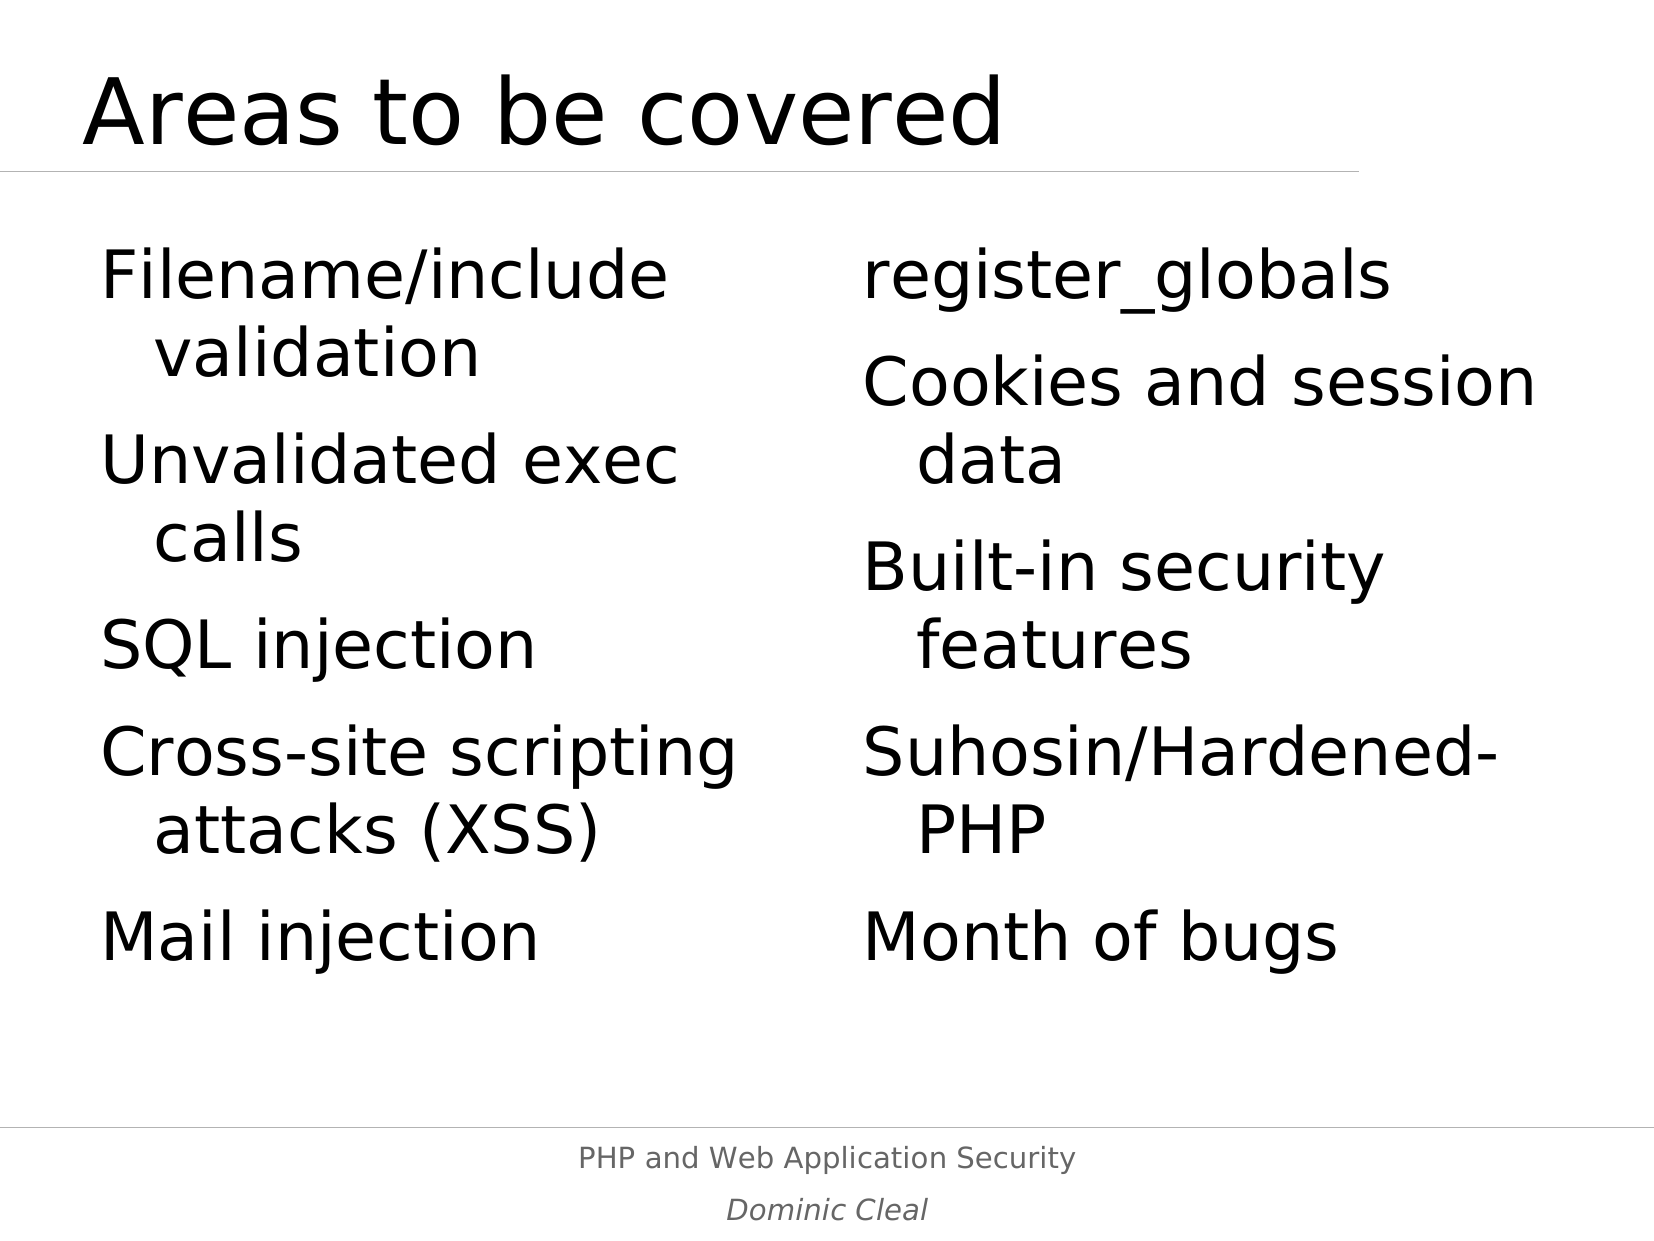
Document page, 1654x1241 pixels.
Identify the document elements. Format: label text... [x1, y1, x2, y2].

list Filename/include validation Unvalidated exec calls SQL injection Cross-site scripting attacks (XSS) Mail injection [82, 236, 809, 1109]
list register_globals Cookies and session data Built-in security features Suhosin/Hardened-PHP Month of bugs [845, 236, 1625, 1094]
title Areas to be covered [82, 49, 1571, 178]
